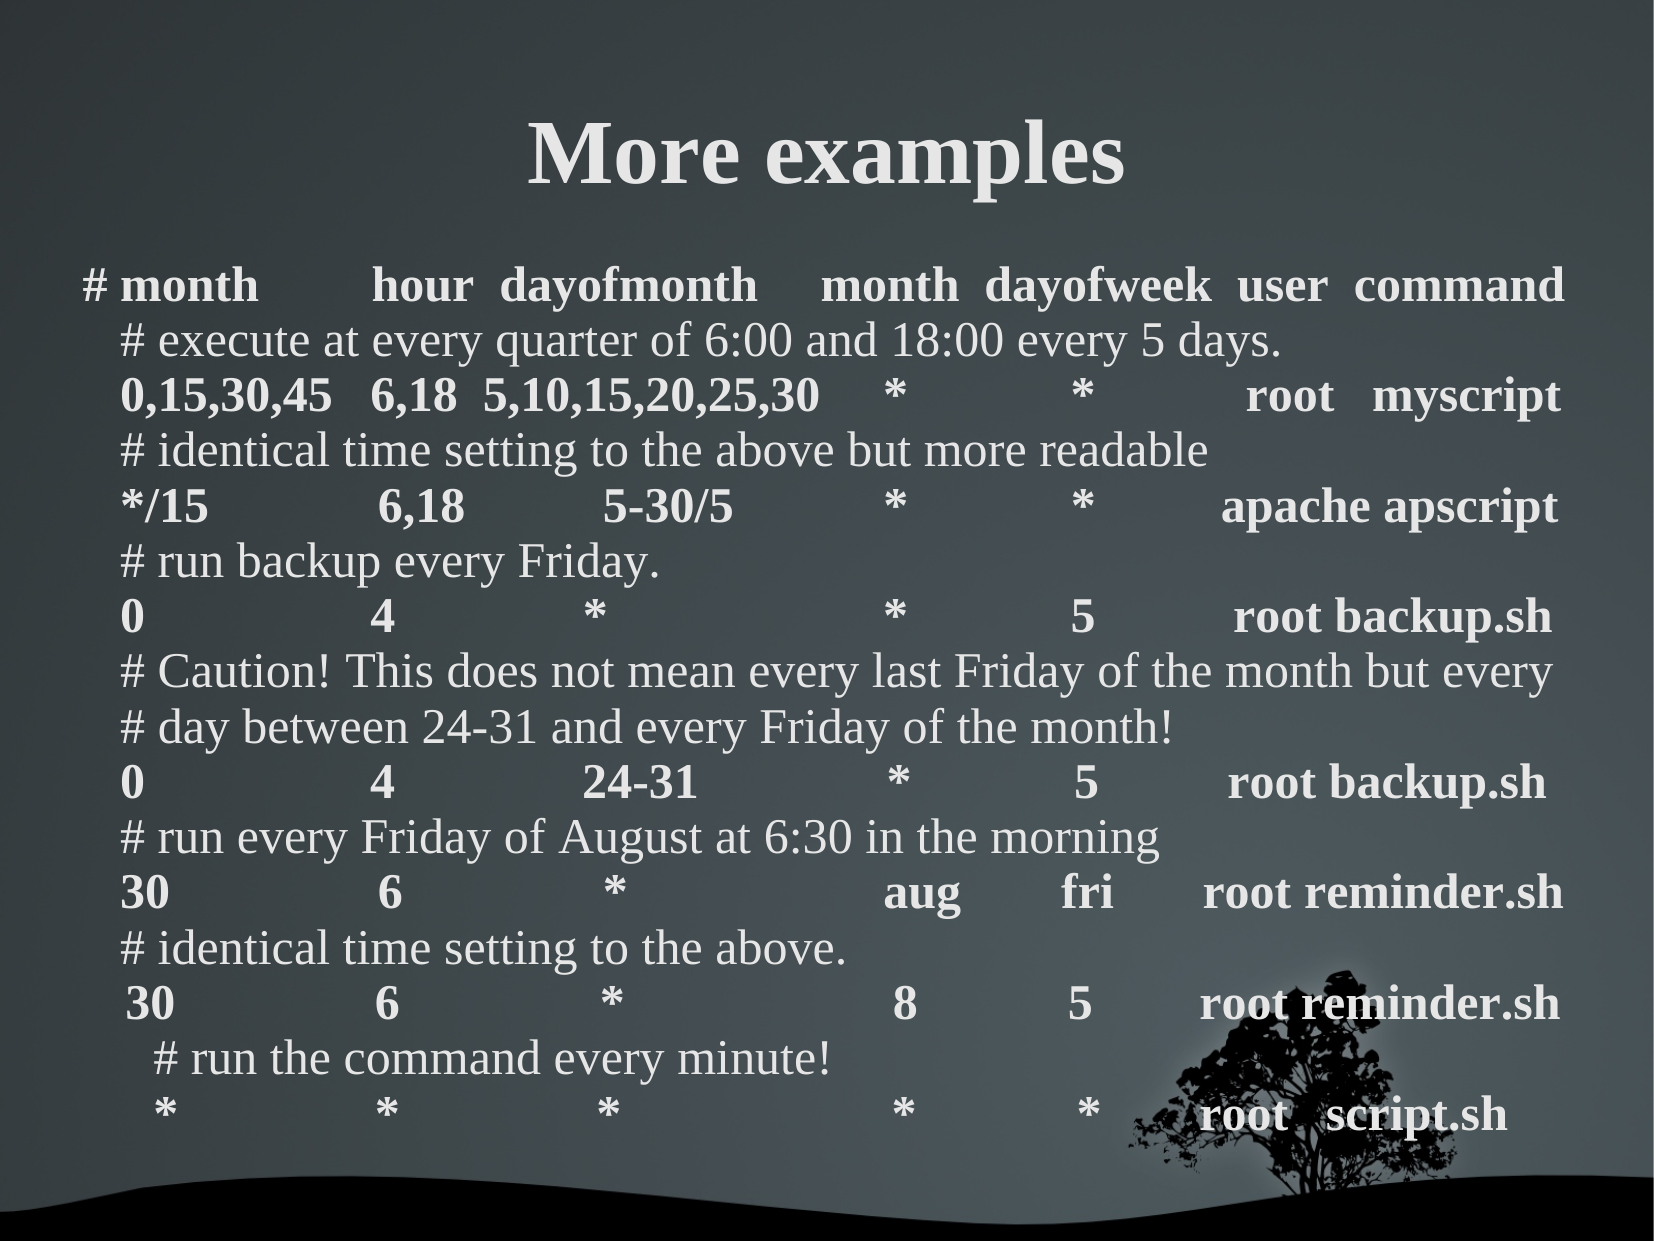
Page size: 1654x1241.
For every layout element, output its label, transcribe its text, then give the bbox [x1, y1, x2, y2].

title More examples [82, 49, 1571, 257]
picture [0, 0, 1654, 1241]
list # month hour dayofmonth month dayofweek user command # execute at every quarter of 6:00 and 18:00 every 5 days. 0,15,30,45 6,18 5,10,15,20,25,30 * * root myscript # identical time setting to the above but more readable */15 6,18 5-30/5 * * apache apscript # run backup every Friday. 0 4 * * 5 root backup.sh # Caution! This does not mean every last Friday of the month but every # day between 24-31 and every Friday of the month! 0 4 24-31 * 5 root backup.sh # run every Friday of August at 6:30 in the morning 30 6 * aug fri root reminder.sh # identical time setting to the above. 30 6 * 8 5 root reminder.sh # run the command every minute! * * * * * root script.sh [82, 257, 1571, 1143]
